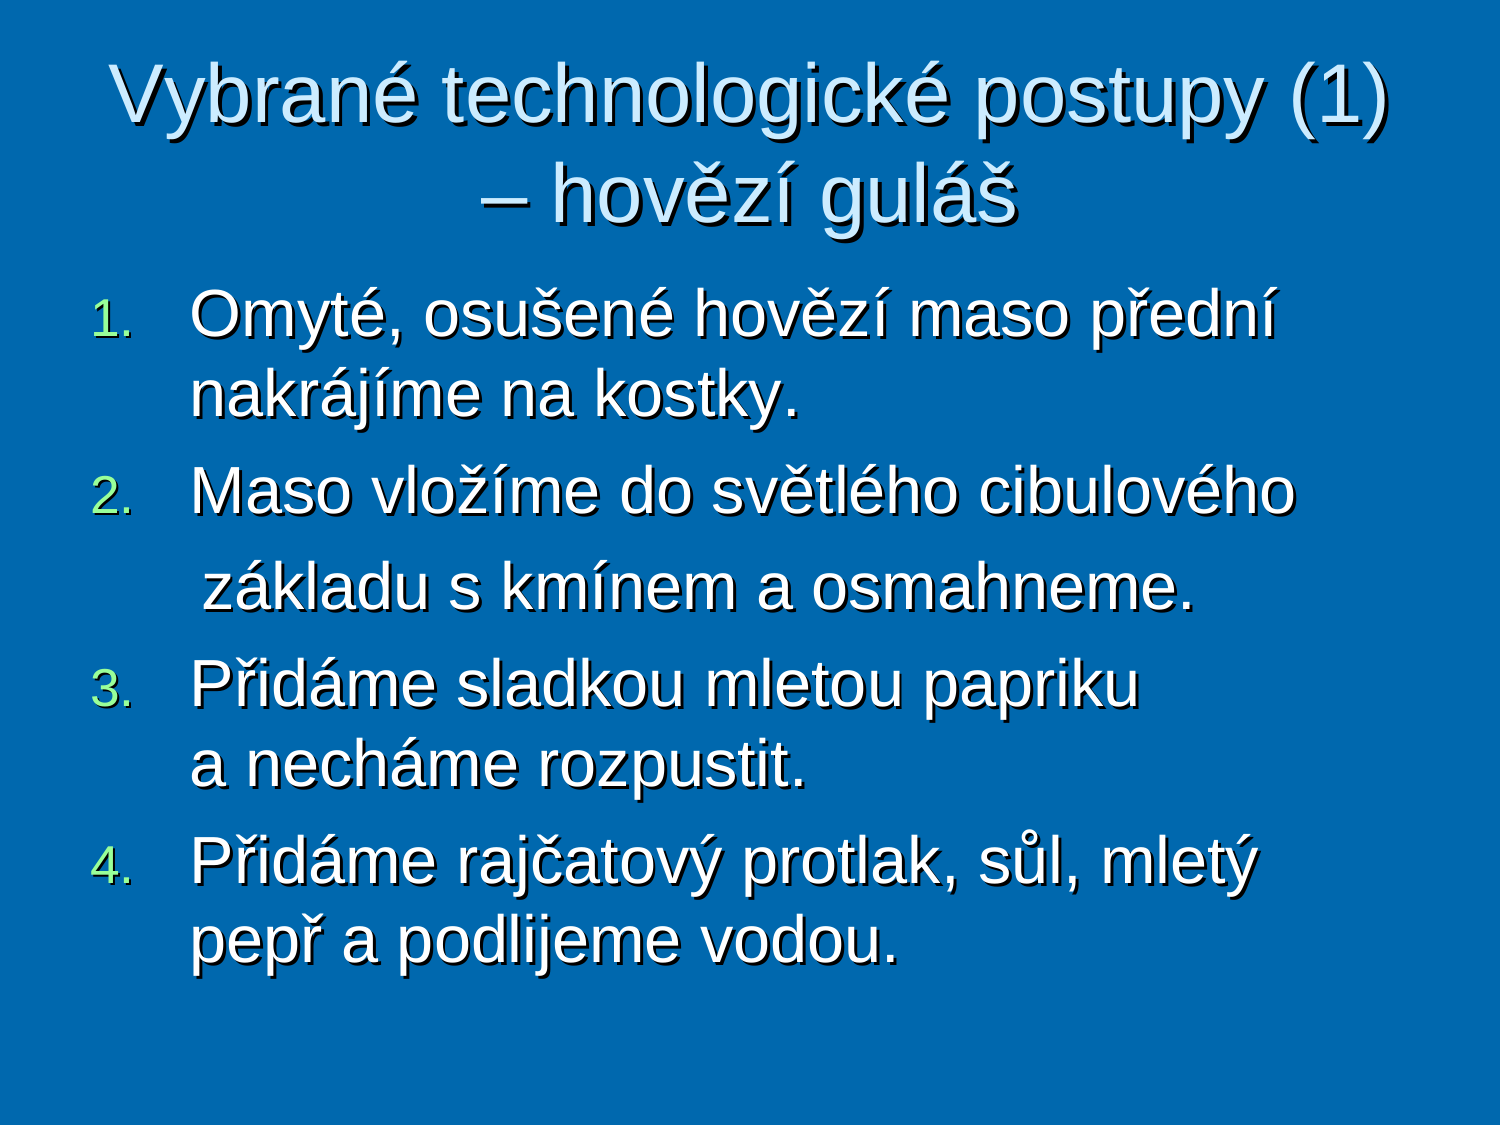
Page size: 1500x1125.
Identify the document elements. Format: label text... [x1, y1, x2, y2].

list Omyté, osušené hovězí maso přední nakrájíme na kostky. Maso vložíme do světlého cibulového základu s kmínem a osmahneme. Přidáme sladkou mletou papriku a necháme rozpustit. Přidáme rajčatový protlak, sůl, mletý pepř a podlijeme vodou. [75, 262, 1426, 1006]
title Vybrané technologické postupy (1) – hovězí guláš [75, 31, 1426, 247]
